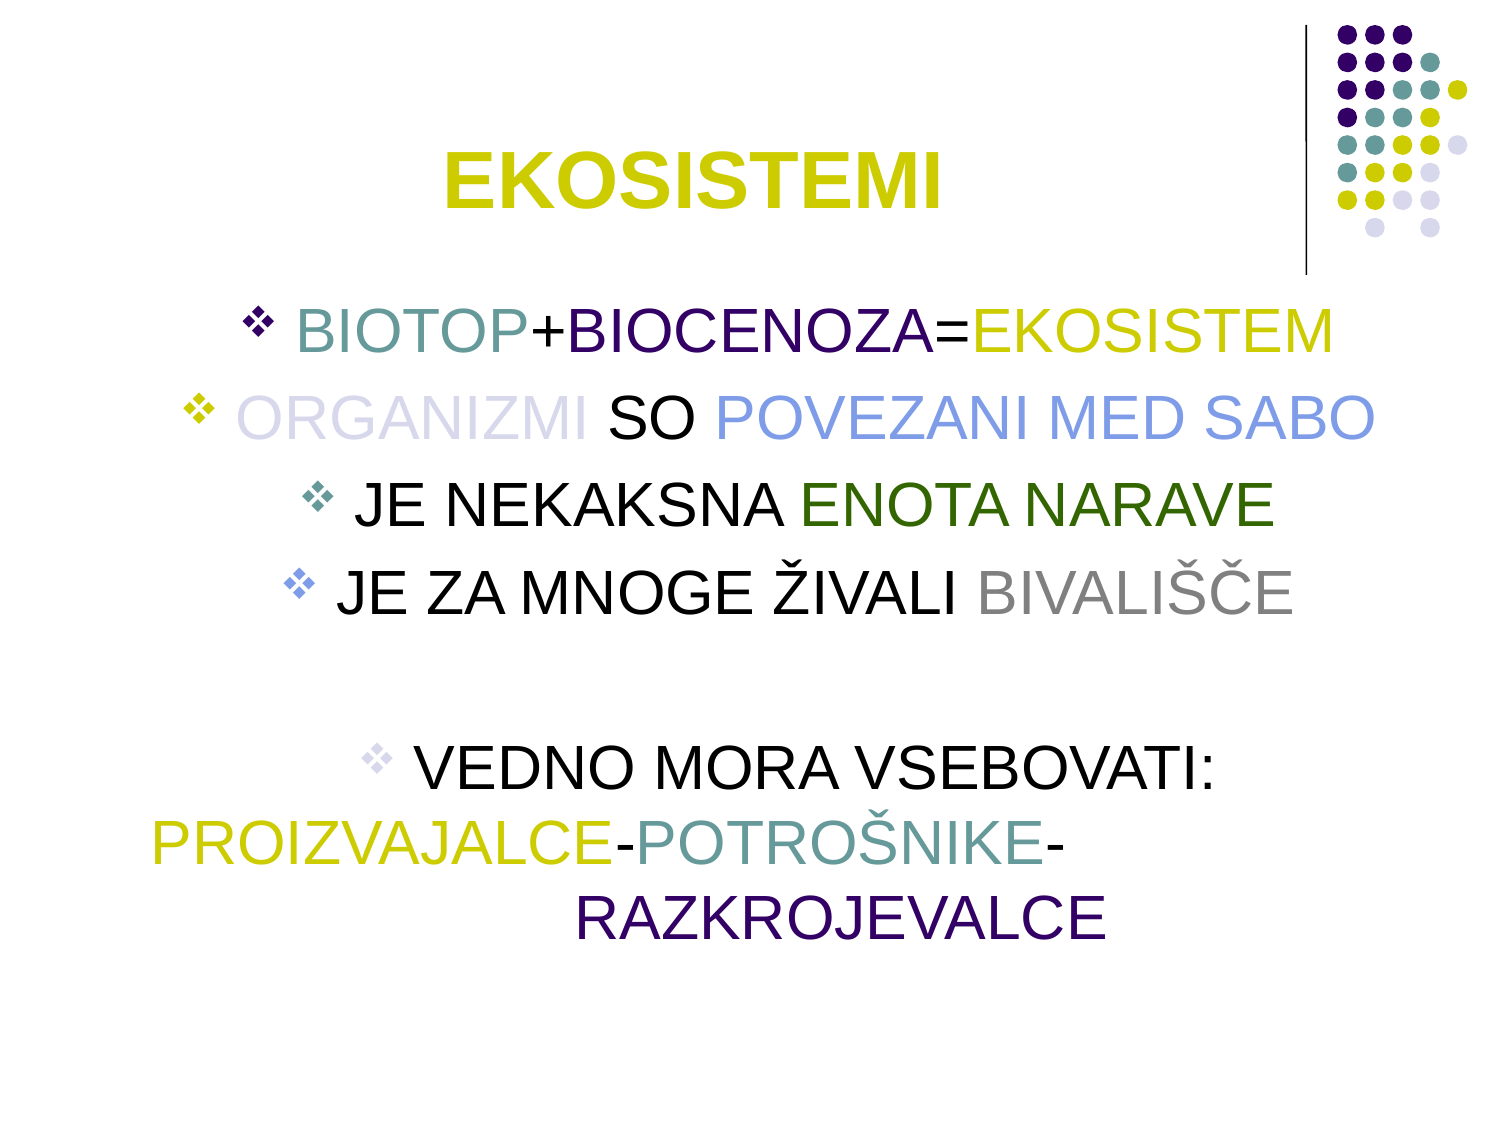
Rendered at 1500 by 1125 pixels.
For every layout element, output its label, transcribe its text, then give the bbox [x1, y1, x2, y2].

list BIOTOP+BIOCENOZA=EKOSISTEM ORGANIZMI SO POVEZANI MED SABO JE NEKAKSNA ENOTA NARAVE JE ZA MNOGE ŽIVALI BIVALIŠČE VEDNO MORA VSEBOVATI: PROIZVAJALCE-POTROŠNIKE- RAZKROJEVALCE [75, 282, 1500, 1006]
title EKOSISTEMI [75, 20, 1313, 233]
